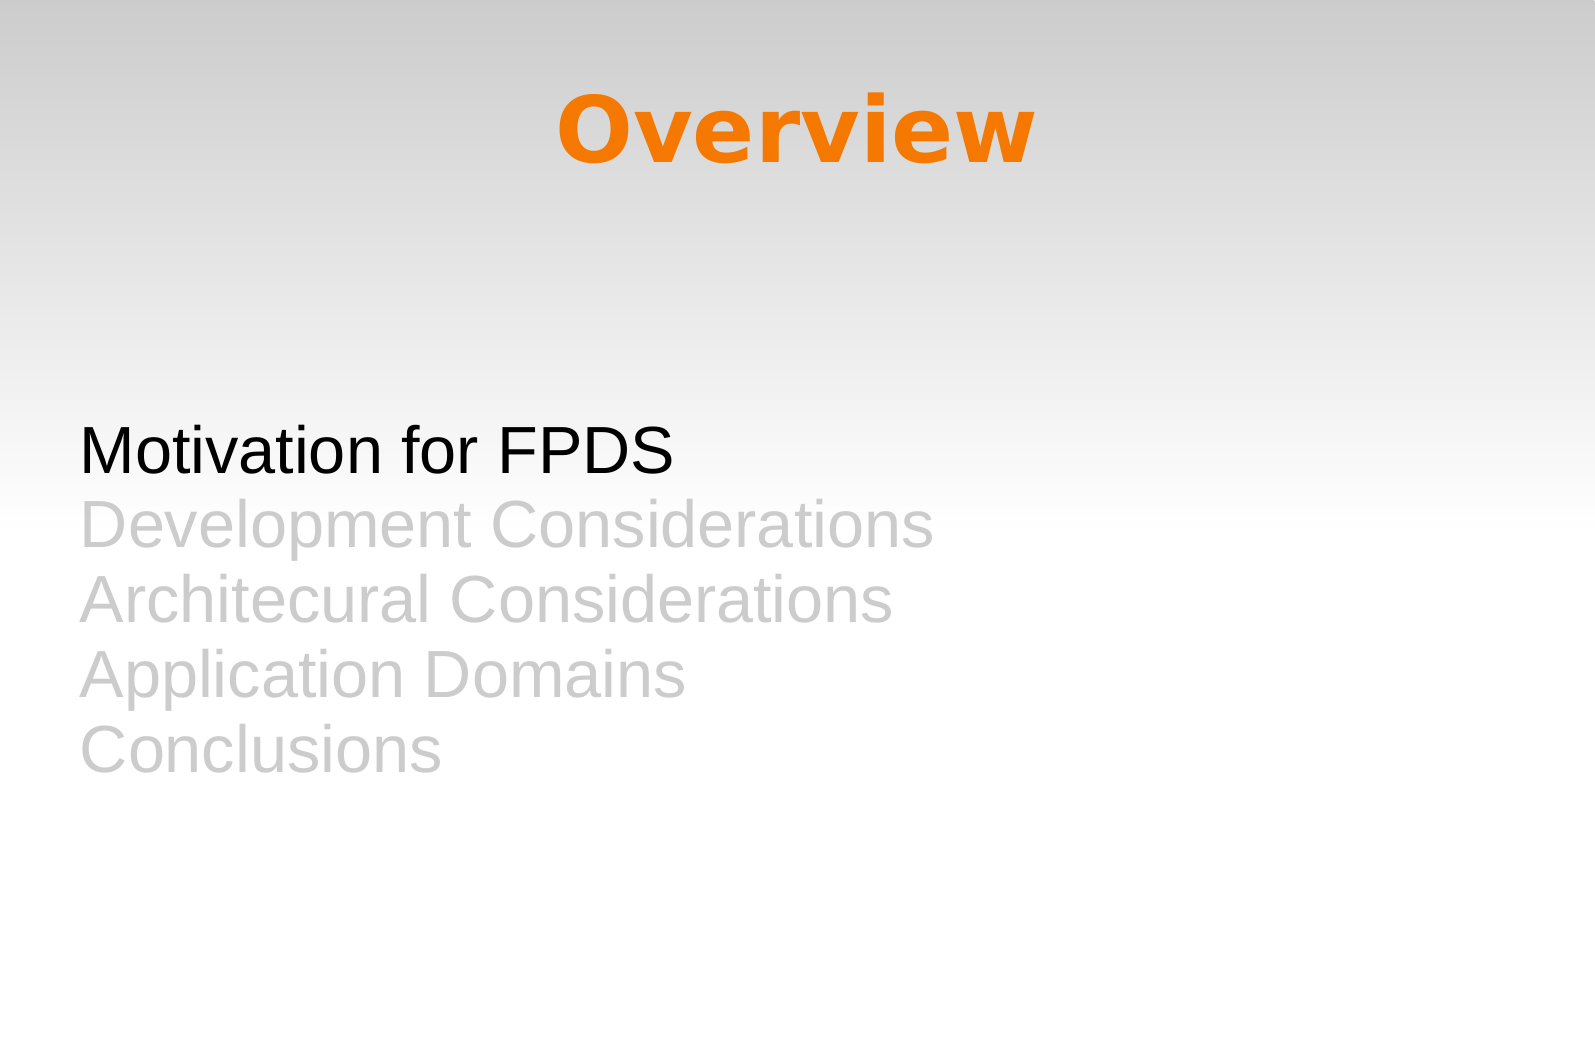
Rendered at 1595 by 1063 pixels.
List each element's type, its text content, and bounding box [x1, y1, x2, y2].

subtitle Motivation for FPDS Development Considerations Architecural Considerations Application Domains Conclusions [79, 256, 1515, 943]
title Overview [79, 49, 1515, 213]
